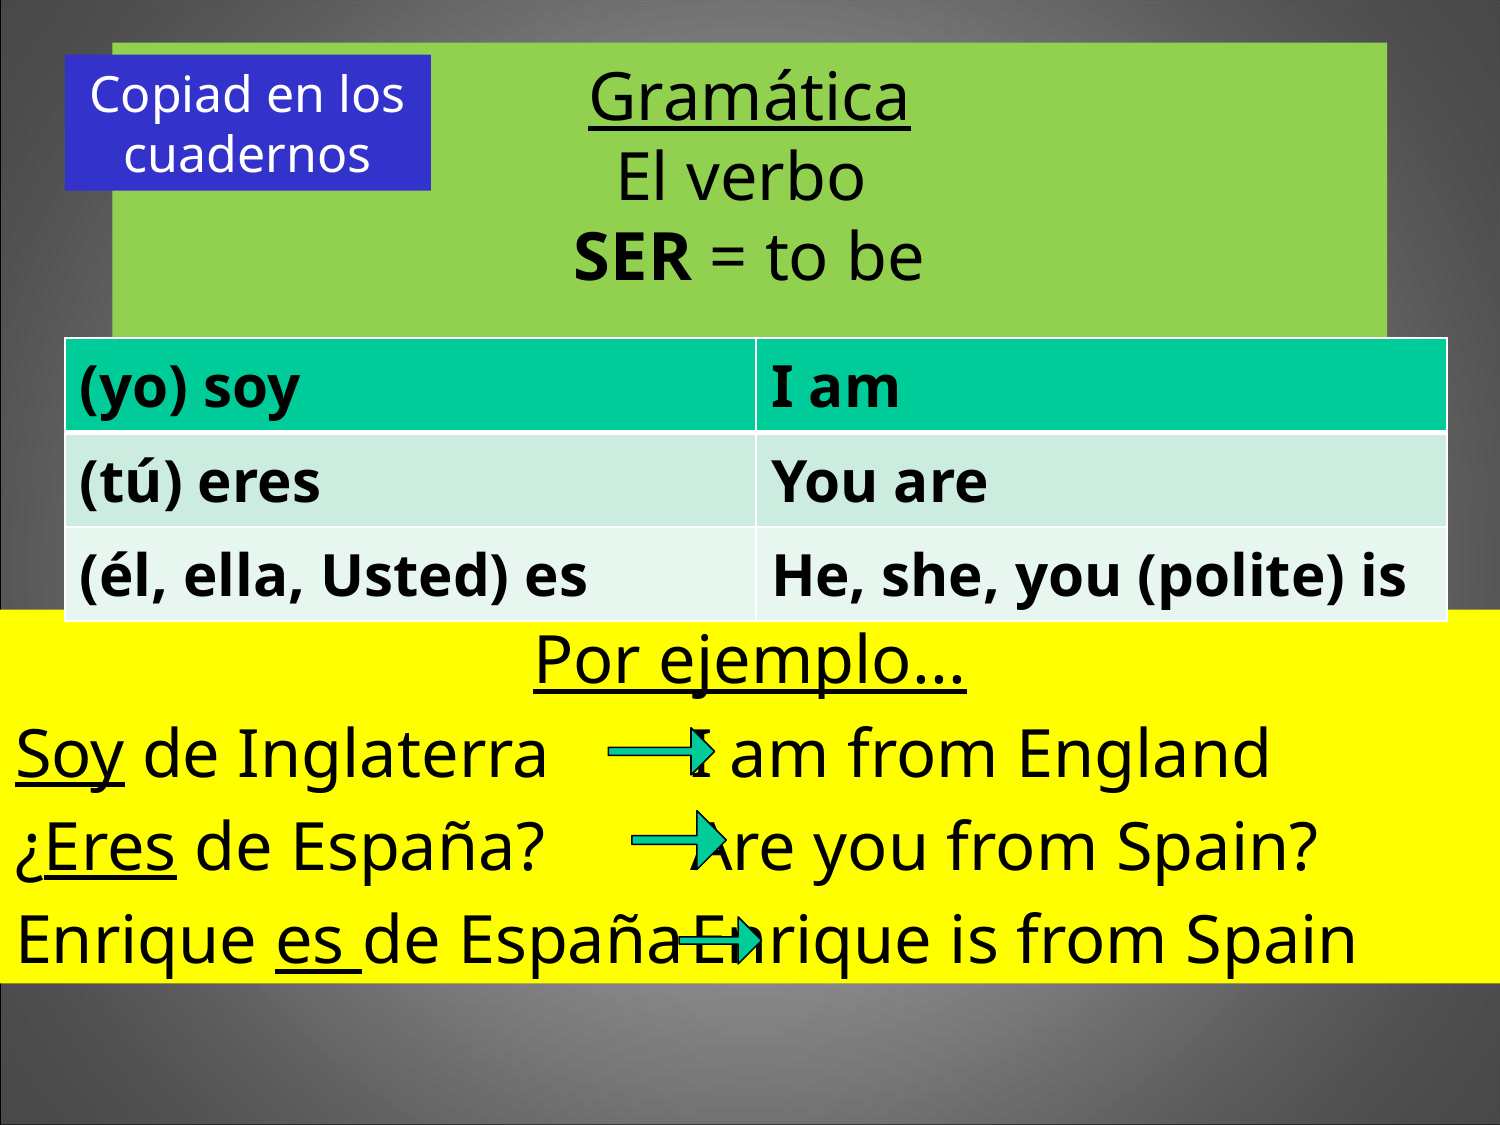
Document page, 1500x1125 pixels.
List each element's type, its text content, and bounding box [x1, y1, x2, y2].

table_header I am [757, 339, 1446, 430]
subtitle Por ejemplo... Soy de Inglaterra I am from England ¿Eres de España? Are you from Spain? Enrique es de España Enrique is from Spain [0, 609, 1500, 984]
table_header (yo) soy [66, 339, 755, 430]
picture [0, 984, 1500, 1125]
table_cell (él, ella, Usted) es [66, 528, 755, 620]
table_cell He, she, you (polite) is [757, 528, 1446, 620]
table_cell You are [757, 435, 1446, 526]
text_box Copiad en los cuadernos [64, 54, 431, 191]
title Gramática El verbo SER = to be [112, 42, 1388, 337]
table_cell (tú) eres [66, 435, 755, 526]
picture [0, 0, 1500, 609]
